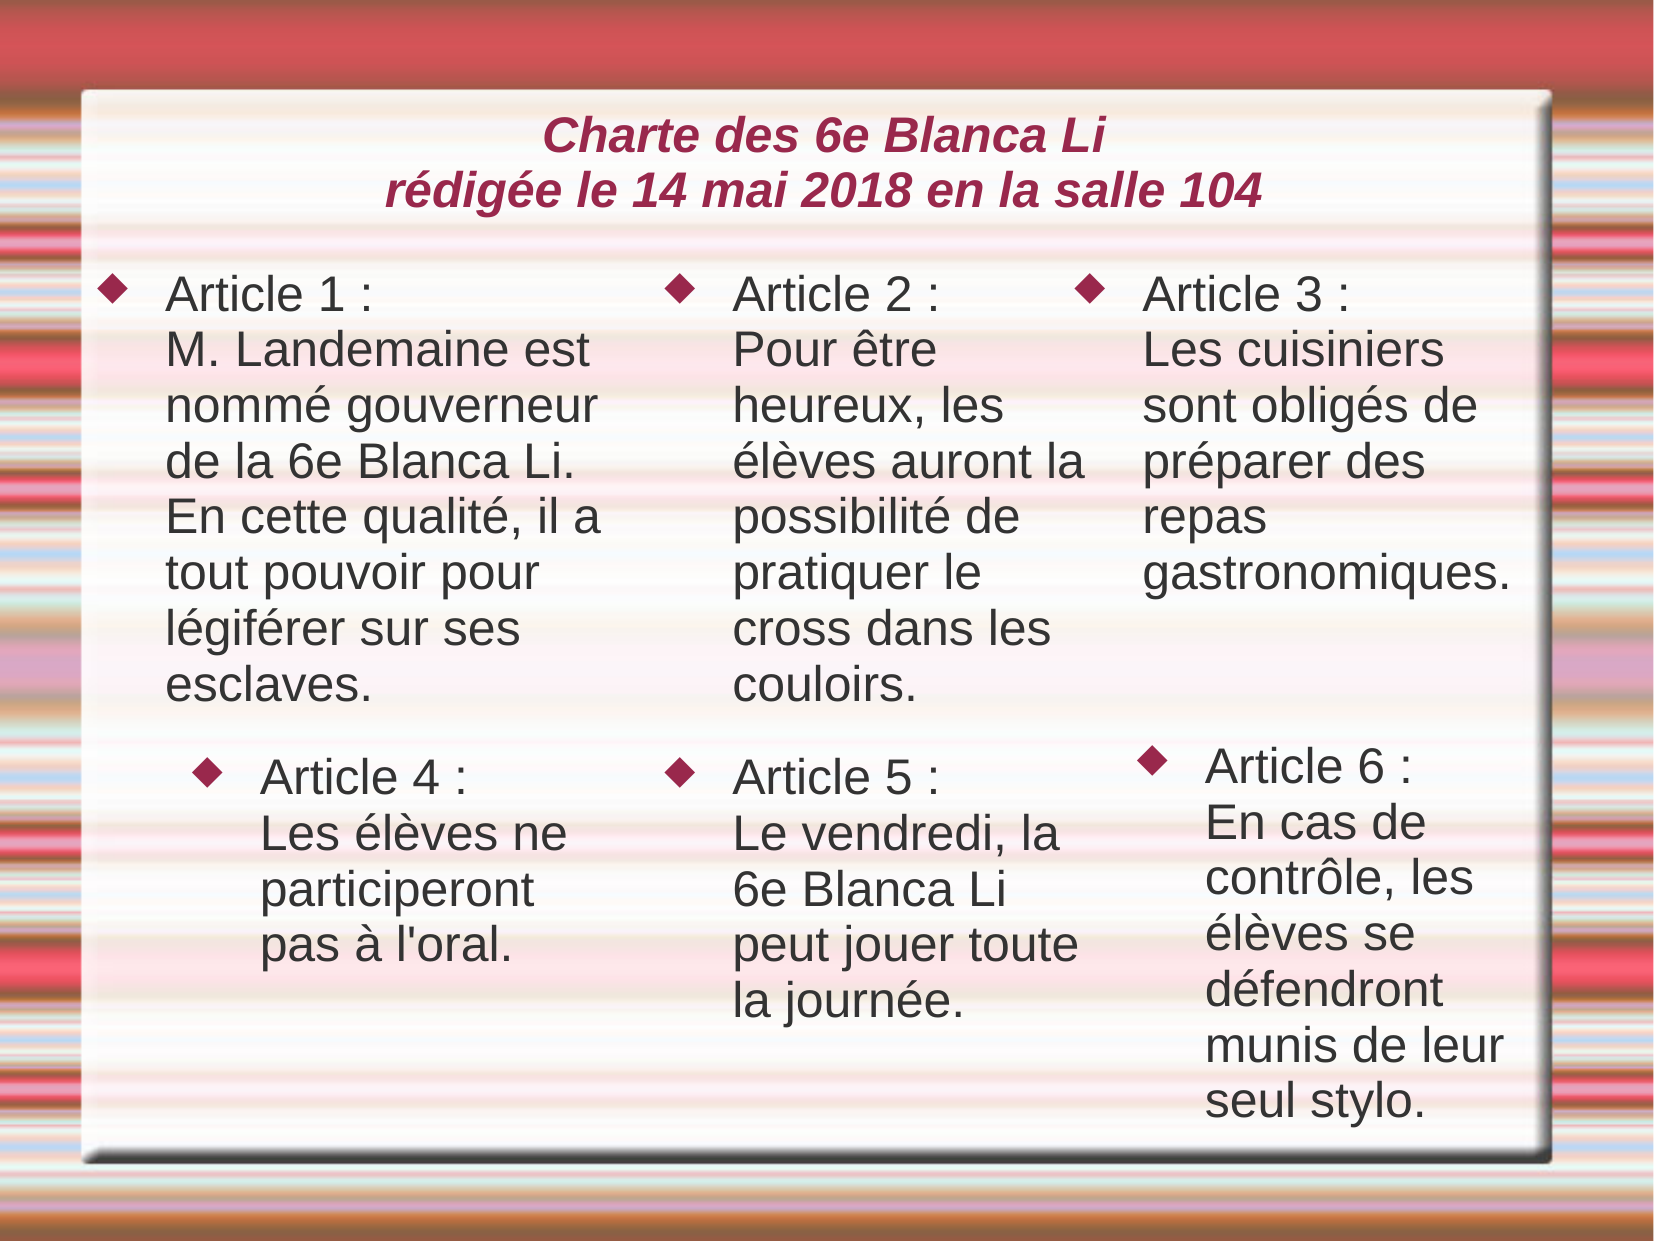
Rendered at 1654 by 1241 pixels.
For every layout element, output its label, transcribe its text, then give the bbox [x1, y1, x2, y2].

title Charte des 6e Blanca Li rédigée le 14 mai 2018 en la salle 104 [118, 59, 1531, 267]
list Article 2 : Pour être heureux, les élèves auront la possibilité de pratiquer le cross dans les couloirs. [649, 265, 1059, 712]
list Article 6 : En cas de contrôle, les élèves se défendront munis de leur seul stylo. [1122, 738, 1570, 1129]
list Article 4 : Les élèves ne participeront pas à l'oral. [177, 749, 625, 1123]
list Article 5 : Le vendredi, la 6e Blanca Li peut jouer toute la journée. [649, 749, 1098, 1123]
list Article 3 : Les cuisiniers sont obligés de préparer des repas gastronomiques. [1059, 265, 1536, 726]
picture [0, 0, 1654, 1241]
list Article 1 : M. Landemaine est nommé gouverneur de la 6e Blanca Li. En cette qualité, il a tout pouvoir pour légiférer sur ses esclaves. [82, 265, 621, 768]
